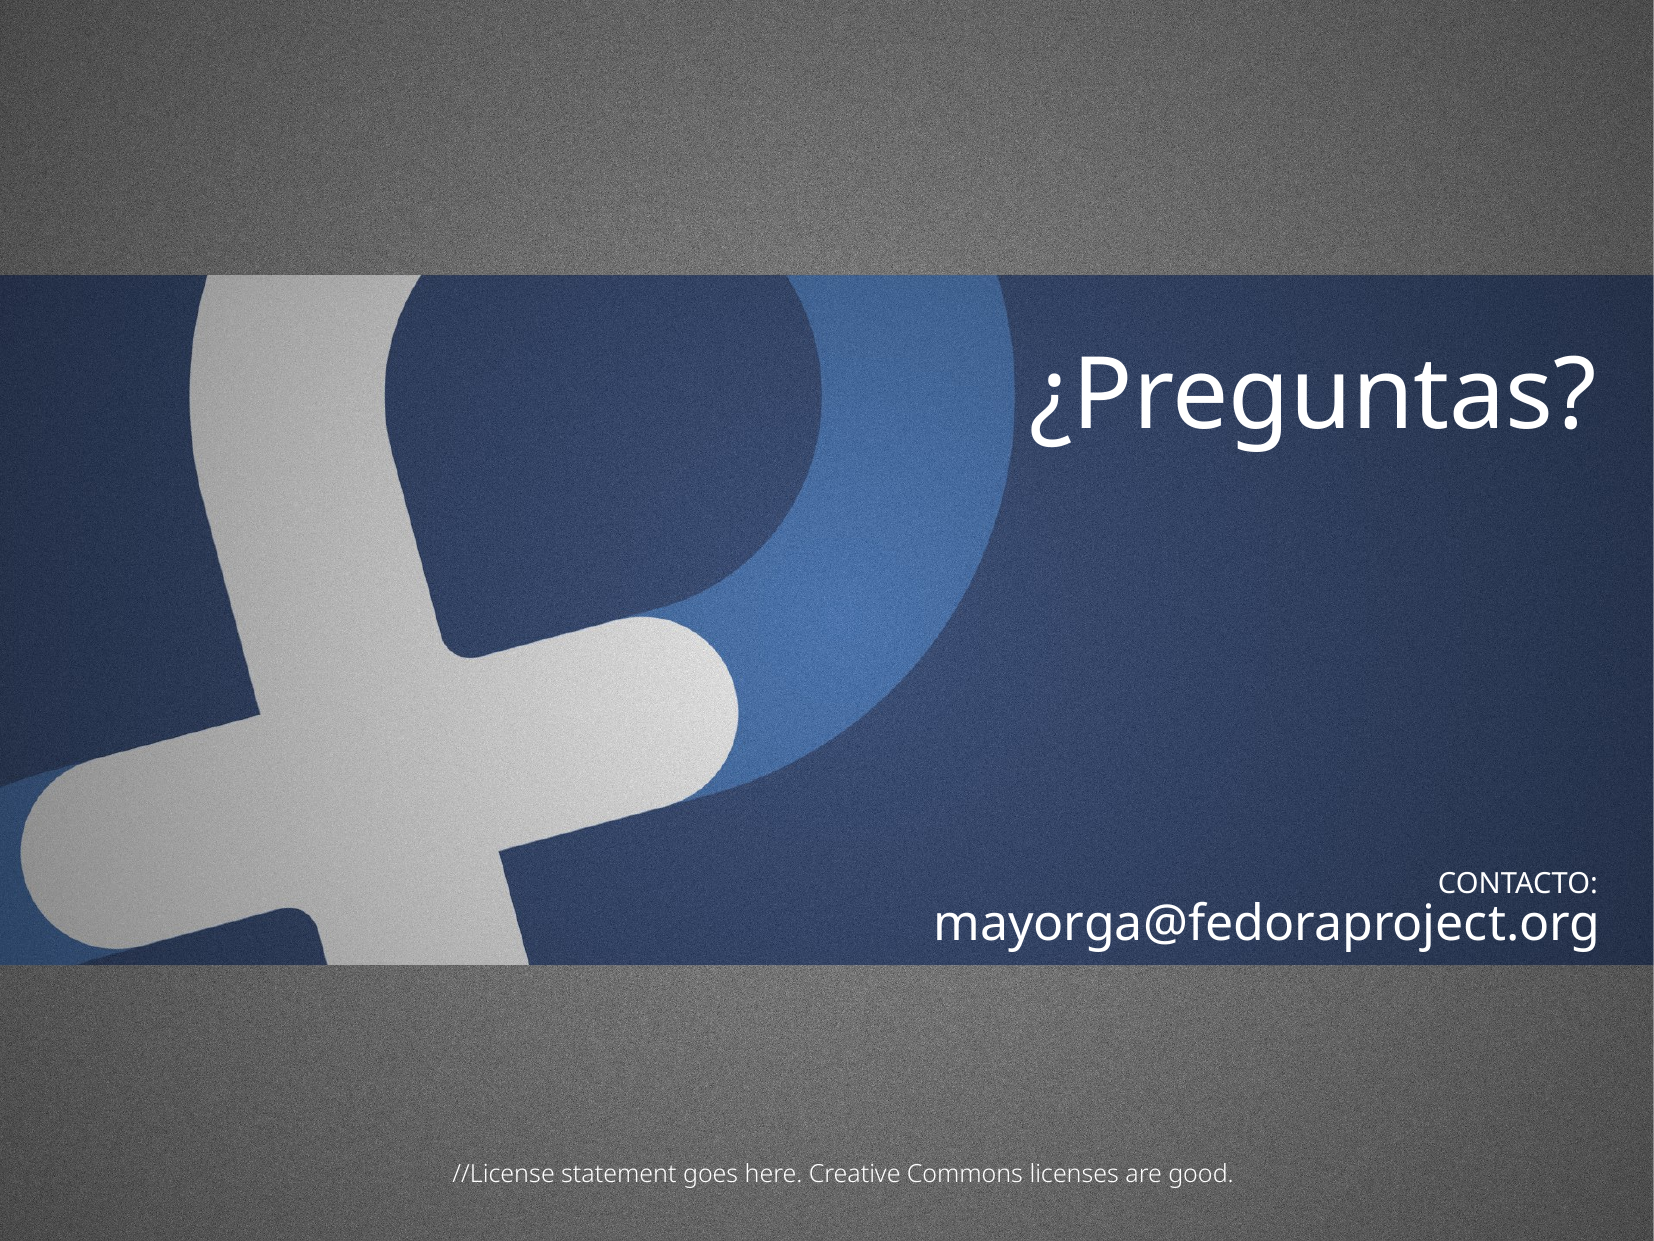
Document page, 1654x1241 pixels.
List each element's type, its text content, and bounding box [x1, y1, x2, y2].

title ¿Preguntas? [22, 333, 1598, 446]
text_box mayorga@fedoraproject.org [80, 879, 1616, 951]
text_box //License statement goes here. Creative Commons licenses are good. [75, 1126, 1613, 1197]
picture [0, 0, 1654, 1241]
text_box CONTACTO: [77, 854, 1613, 903]
